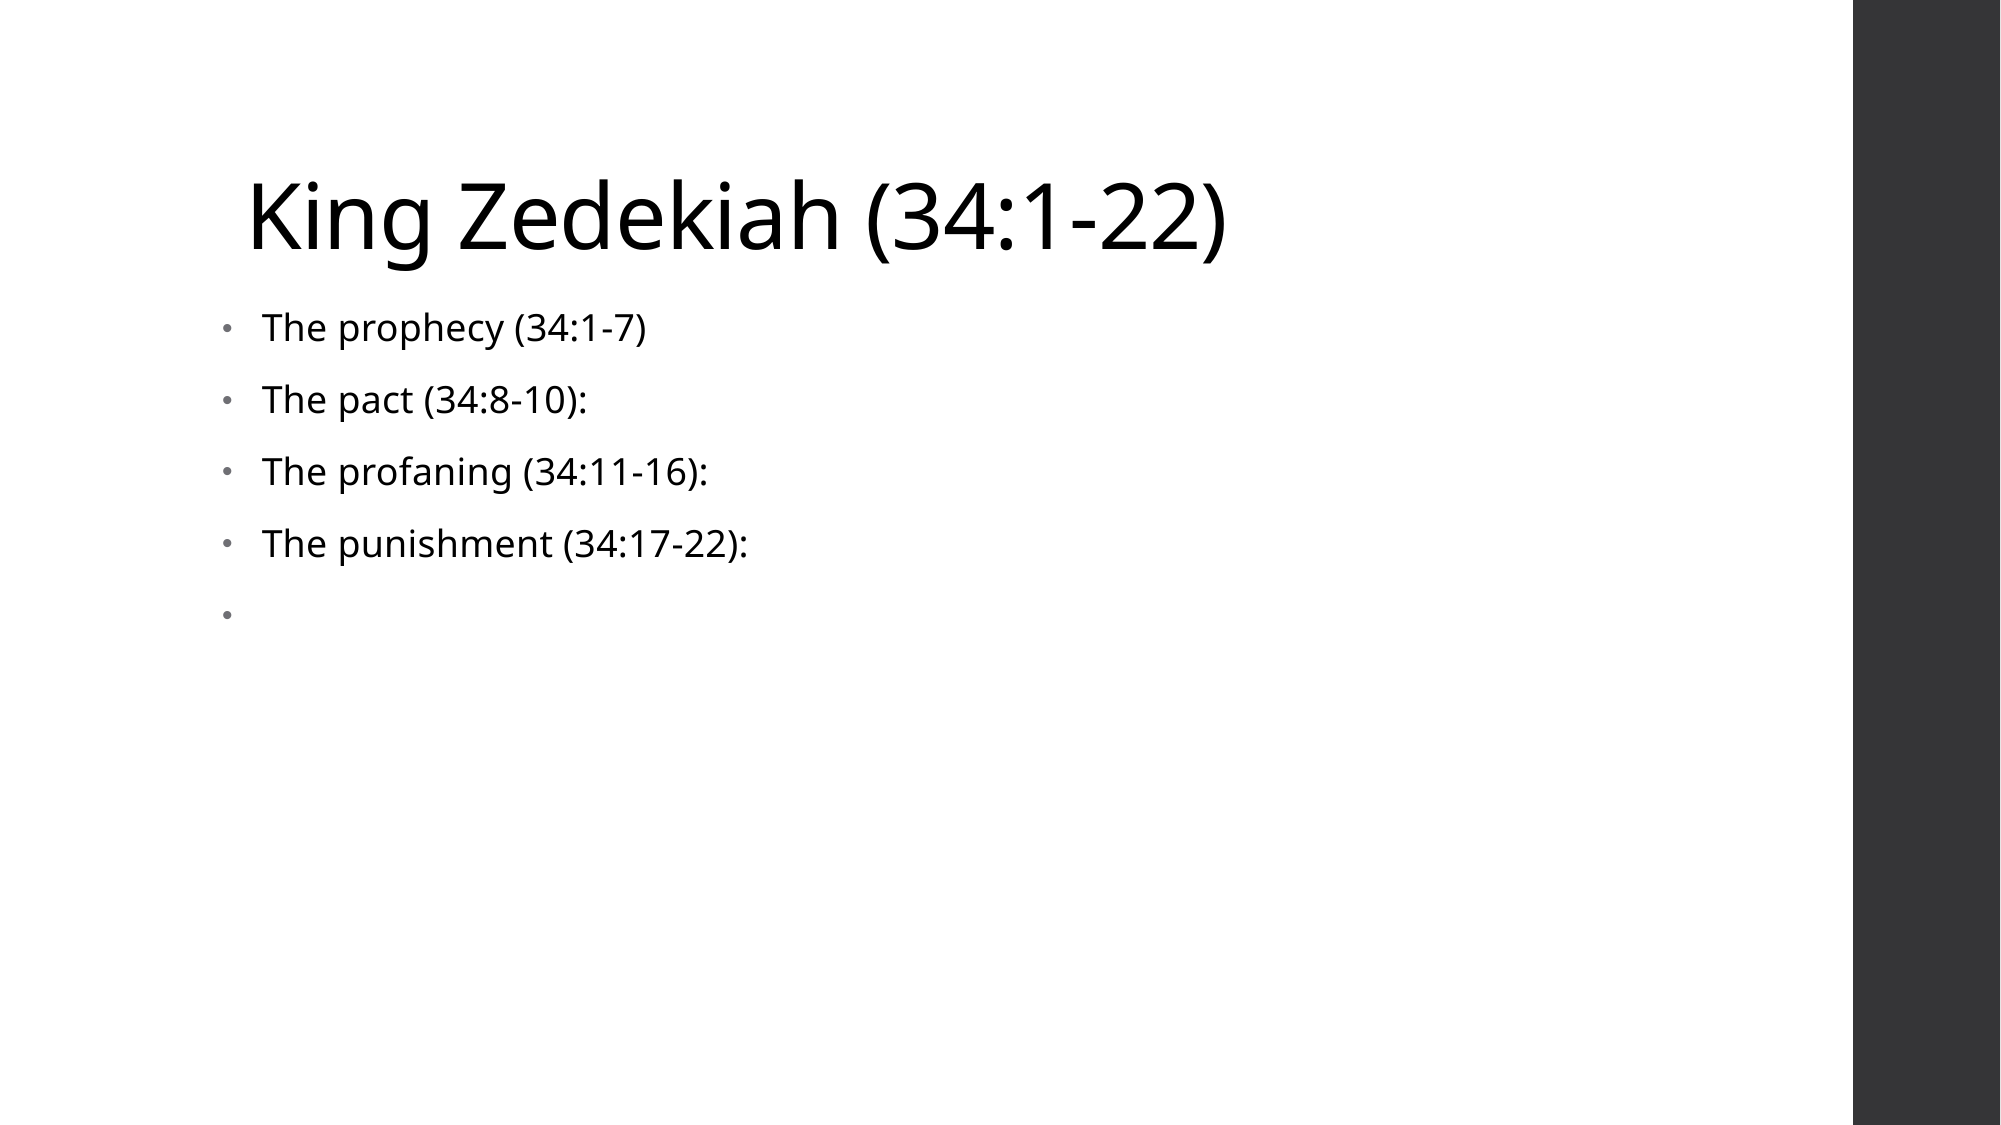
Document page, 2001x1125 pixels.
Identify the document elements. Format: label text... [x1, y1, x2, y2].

list The prophecy (34:1-7) The pact (34:8-10): The profaning (34:11-16): The punishment (34:17-22): [206, 299, 1617, 1014]
title King Zedekiah (34:1-22) [206, 60, 1797, 278]
